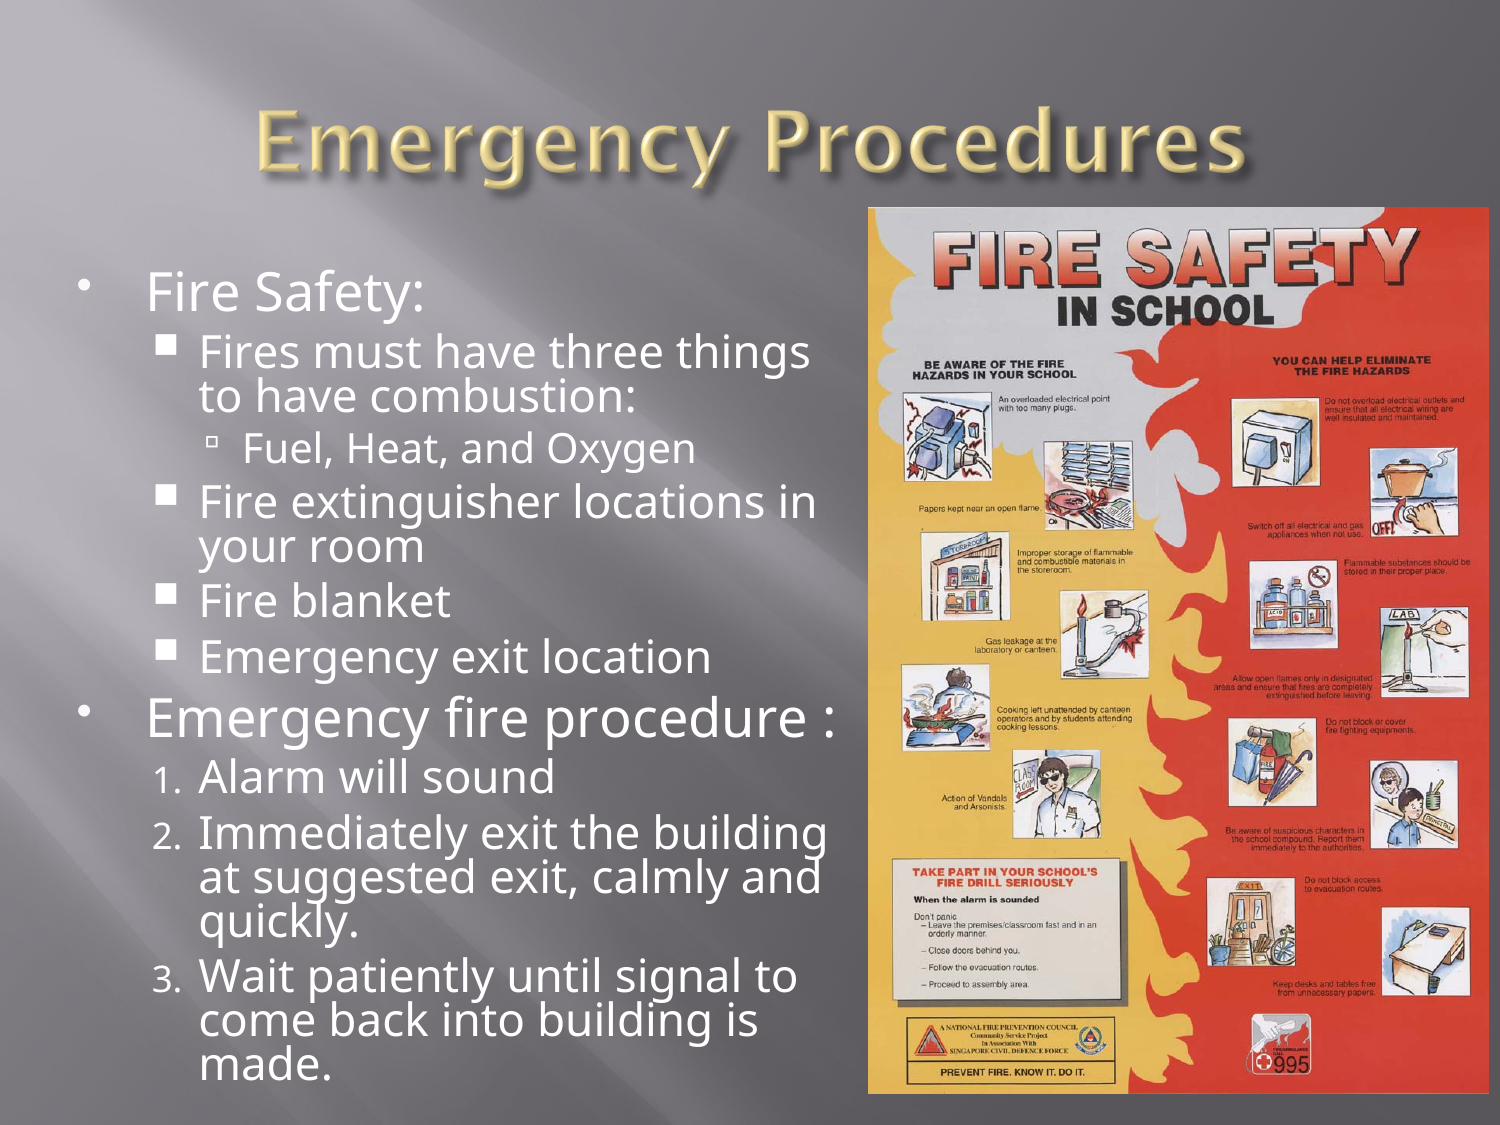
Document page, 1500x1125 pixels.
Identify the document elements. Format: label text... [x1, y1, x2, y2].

list Fire Safety: Fires must have three things to have combustion: Fuel, Heat, and Oxygen Fire extinguisher locations in your room Fire blanket Emergency exit location Emergency fire procedure : Alarm will sound Immediately exit the building at suggested exit, calmly and quickly. Wait patiently until signal to come back into building is made. [41, 262, 869, 1125]
text_box [75, 45, 1426, 262]
picture [0, 0, 1500, 1125]
